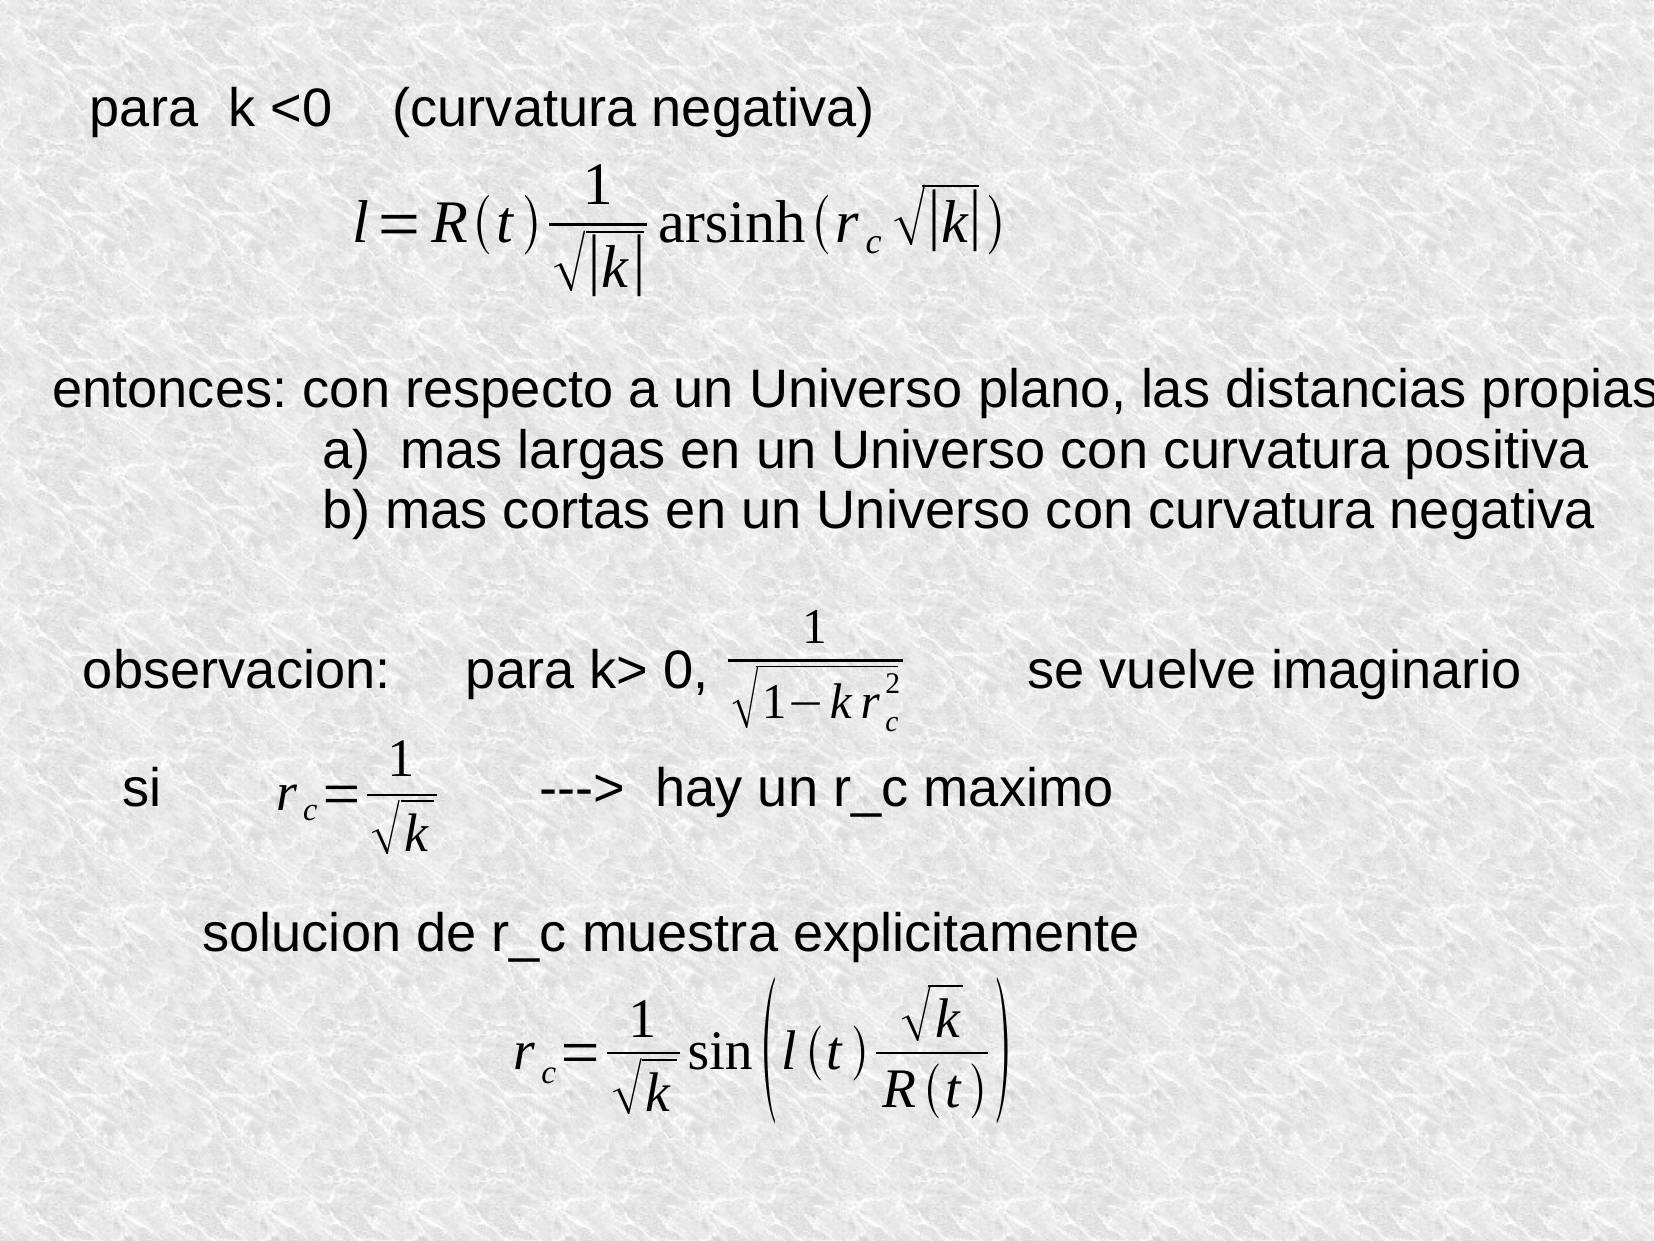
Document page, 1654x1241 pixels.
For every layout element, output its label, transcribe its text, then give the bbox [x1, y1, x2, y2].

text_box observacion: para k> 0, [68, 632, 675, 713]
text_box si [107, 750, 187, 831]
text_box ---> hay un r_c maximo [525, 750, 1087, 831]
chart [262, 728, 454, 863]
text_box entonces: con respecto a un Universo plano, las distancias propias son a) mas largas en un Universo con curvatura positiva b) mas cortas en un Universo con curvatura negativa [37, 351, 1587, 563]
text_box se vuelve imaginario [1012, 632, 1494, 713]
chart [337, 151, 1019, 301]
picture [0, 0, 1654, 1241]
chart [712, 600, 917, 739]
text_box para k <0 (curvatura negativa) [75, 69, 816, 151]
text_box solucion de r_c muestra explicitamente [187, 894, 1067, 976]
picture [1639, 382, 1654, 393]
chart [499, 975, 1025, 1129]
